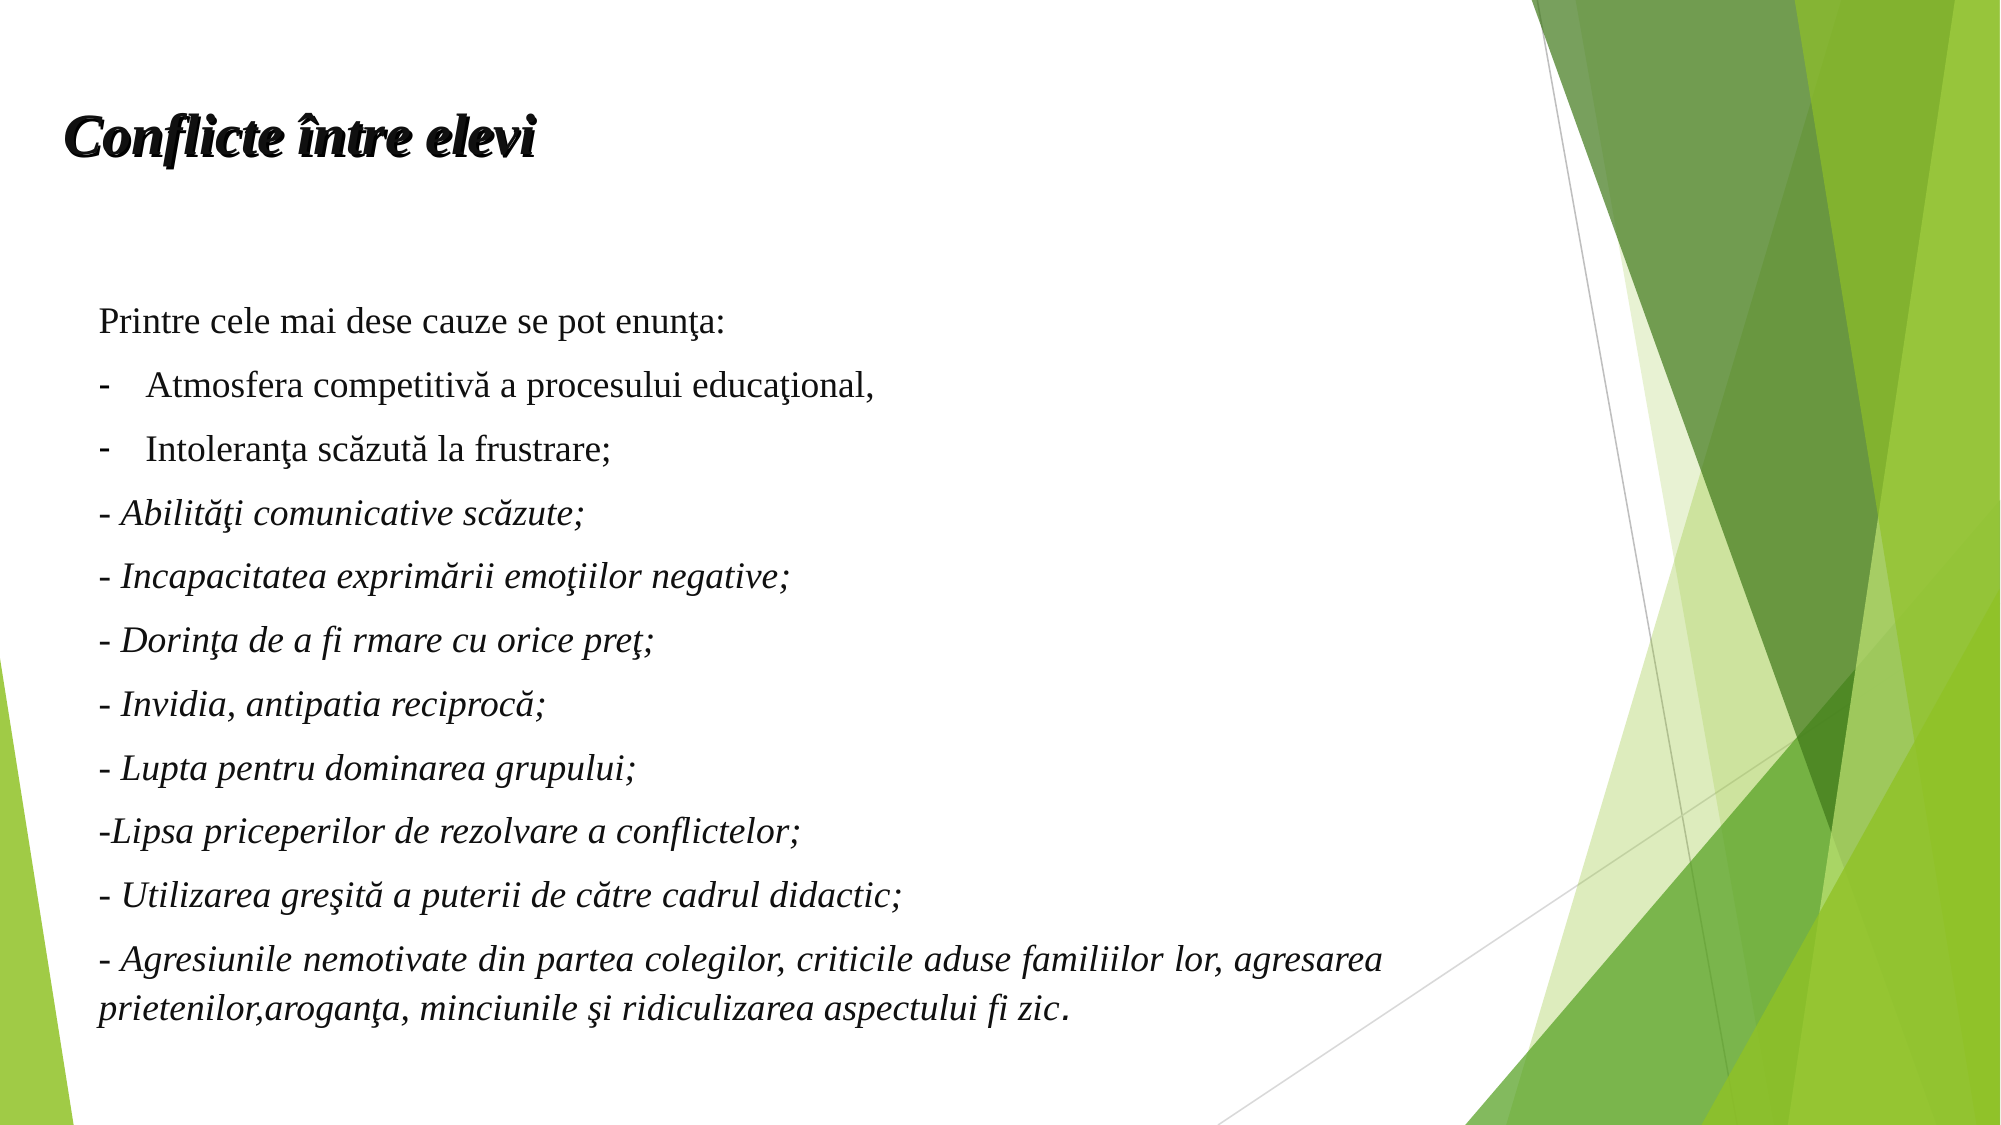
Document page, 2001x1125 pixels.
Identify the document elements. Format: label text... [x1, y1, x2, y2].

text_box Conflicte între elevi [48, 88, 754, 221]
text_box Printre cele mai dese cauze se pot enunţa: Atmosfera competitivă a procesului educaţional, Intoleranţa scăzută la frustrare; - Abilităţi comunicative scăzute; - Incapacitatea exprimării emoţiilor negative; - Dorinţa de a fi rmare cu orice preţ; - Invidia, antipatia reciprocă; - Lupta pentru dominarea grupului; -Lipsa priceperilor de rezolvare a conflictelor; - Utilizarea greşită a puterii de către cadrul didactic; - Agresiunile nemotivate din partea colegilor, criticile aduse familiilor lor, agresarea prietenilor,aroganţa, minciunile şi ridiculizarea aspectului fi zic. [83, 219, 1514, 1045]
